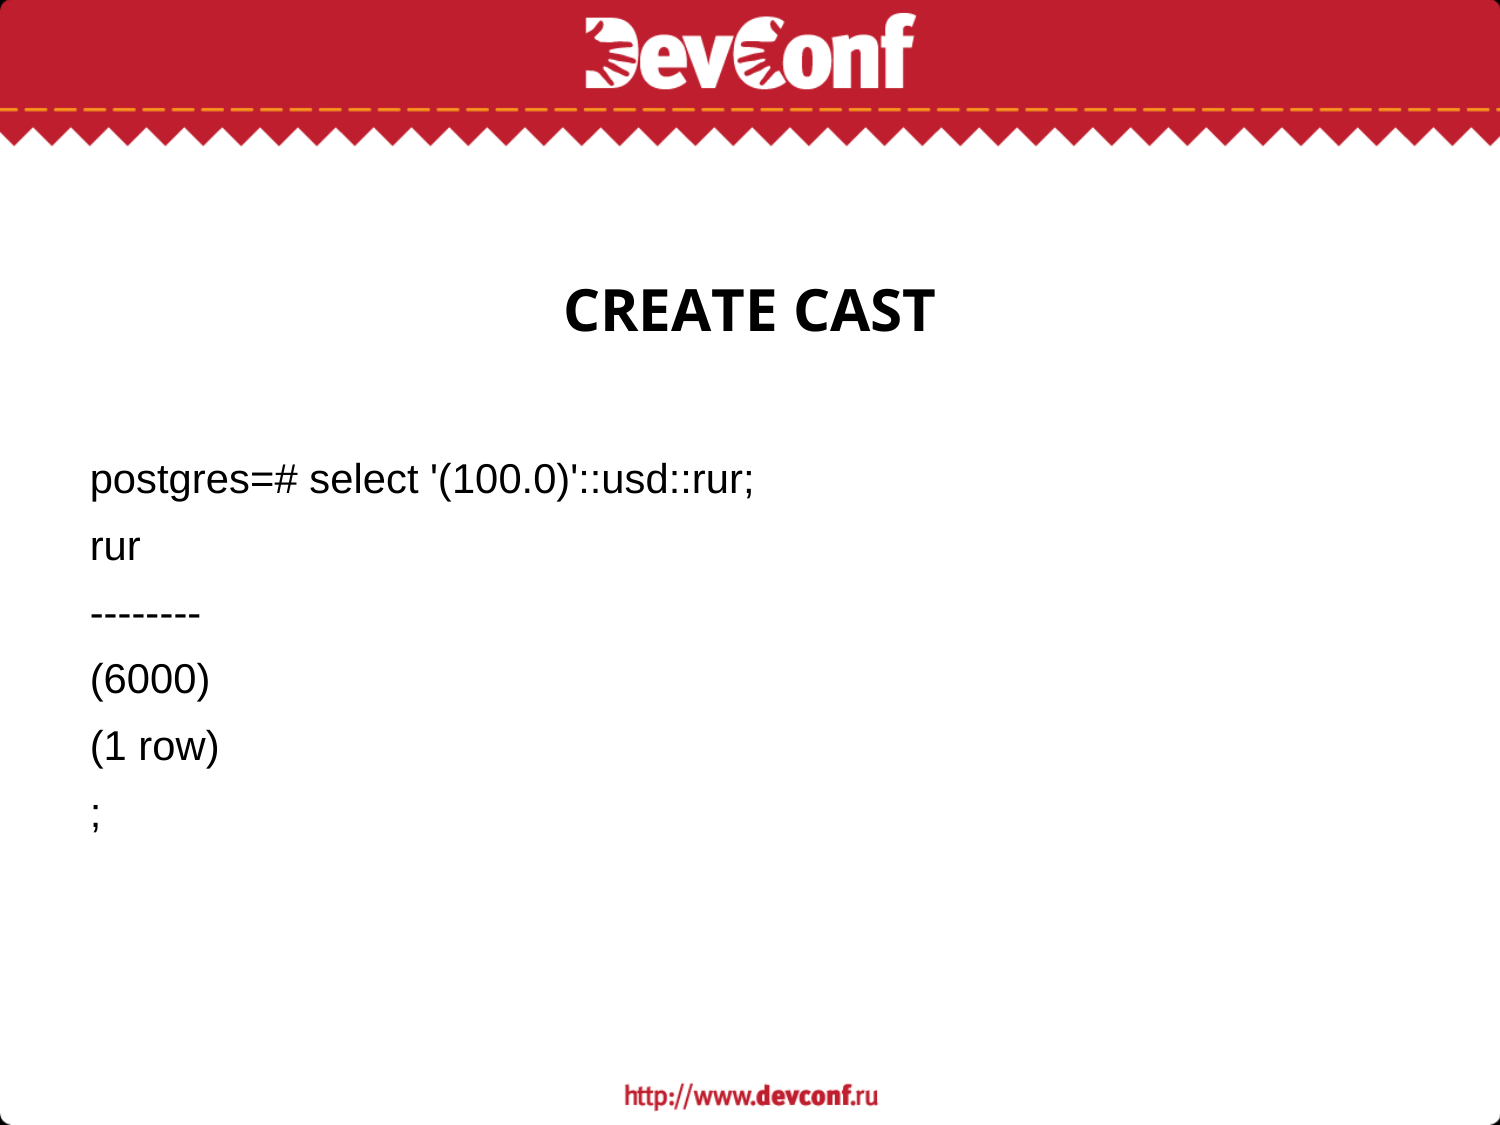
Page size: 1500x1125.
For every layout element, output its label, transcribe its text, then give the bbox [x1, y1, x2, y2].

picture [0, 0, 1500, 1125]
list postgres=# select '(100.0)'::usd::rur; rur -------- (6000) (1 row) ; [75, 444, 1426, 965]
title CREATE CAST [75, 219, 1426, 398]
